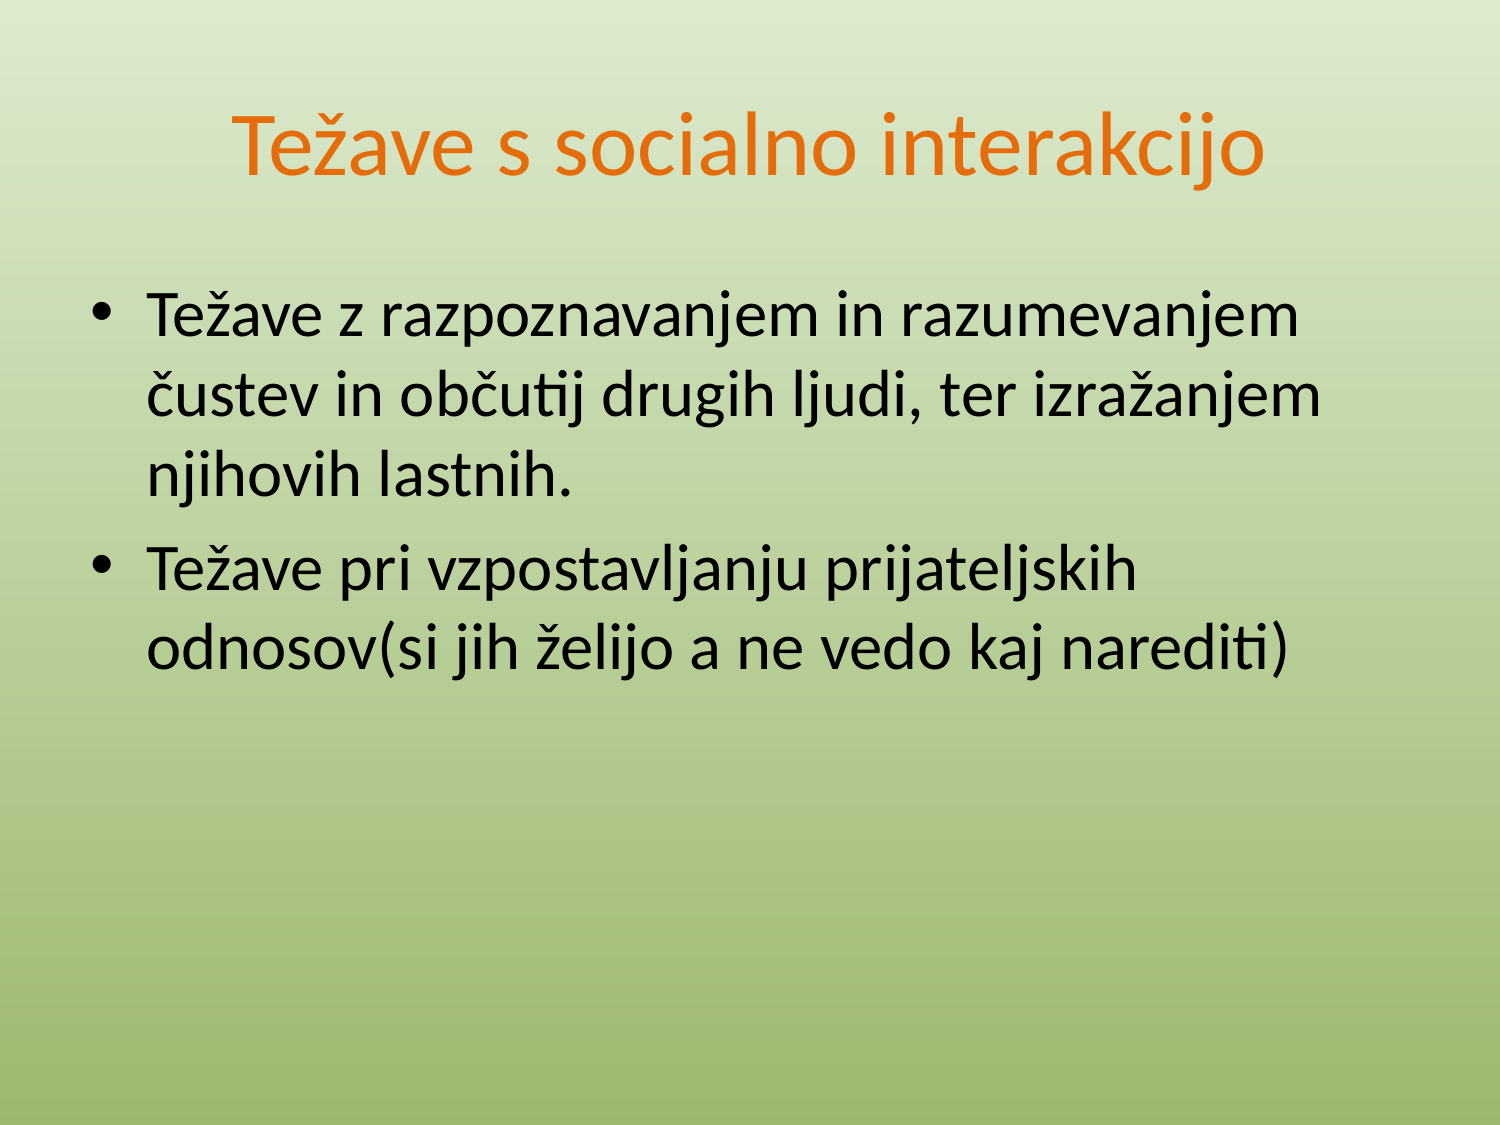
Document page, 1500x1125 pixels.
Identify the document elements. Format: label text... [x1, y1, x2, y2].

title Težave s socialno interakcijo [75, 45, 1425, 233]
list Težave z razpoznavanjem in razumevanjem čustev in občutij drugih ljudi, ter izražanjem njihovih lastnih. Težave pri vzpostavljanju prijateljskih odnosov(si jih želijo a ne vedo kaj narediti) [75, 262, 1425, 1005]
